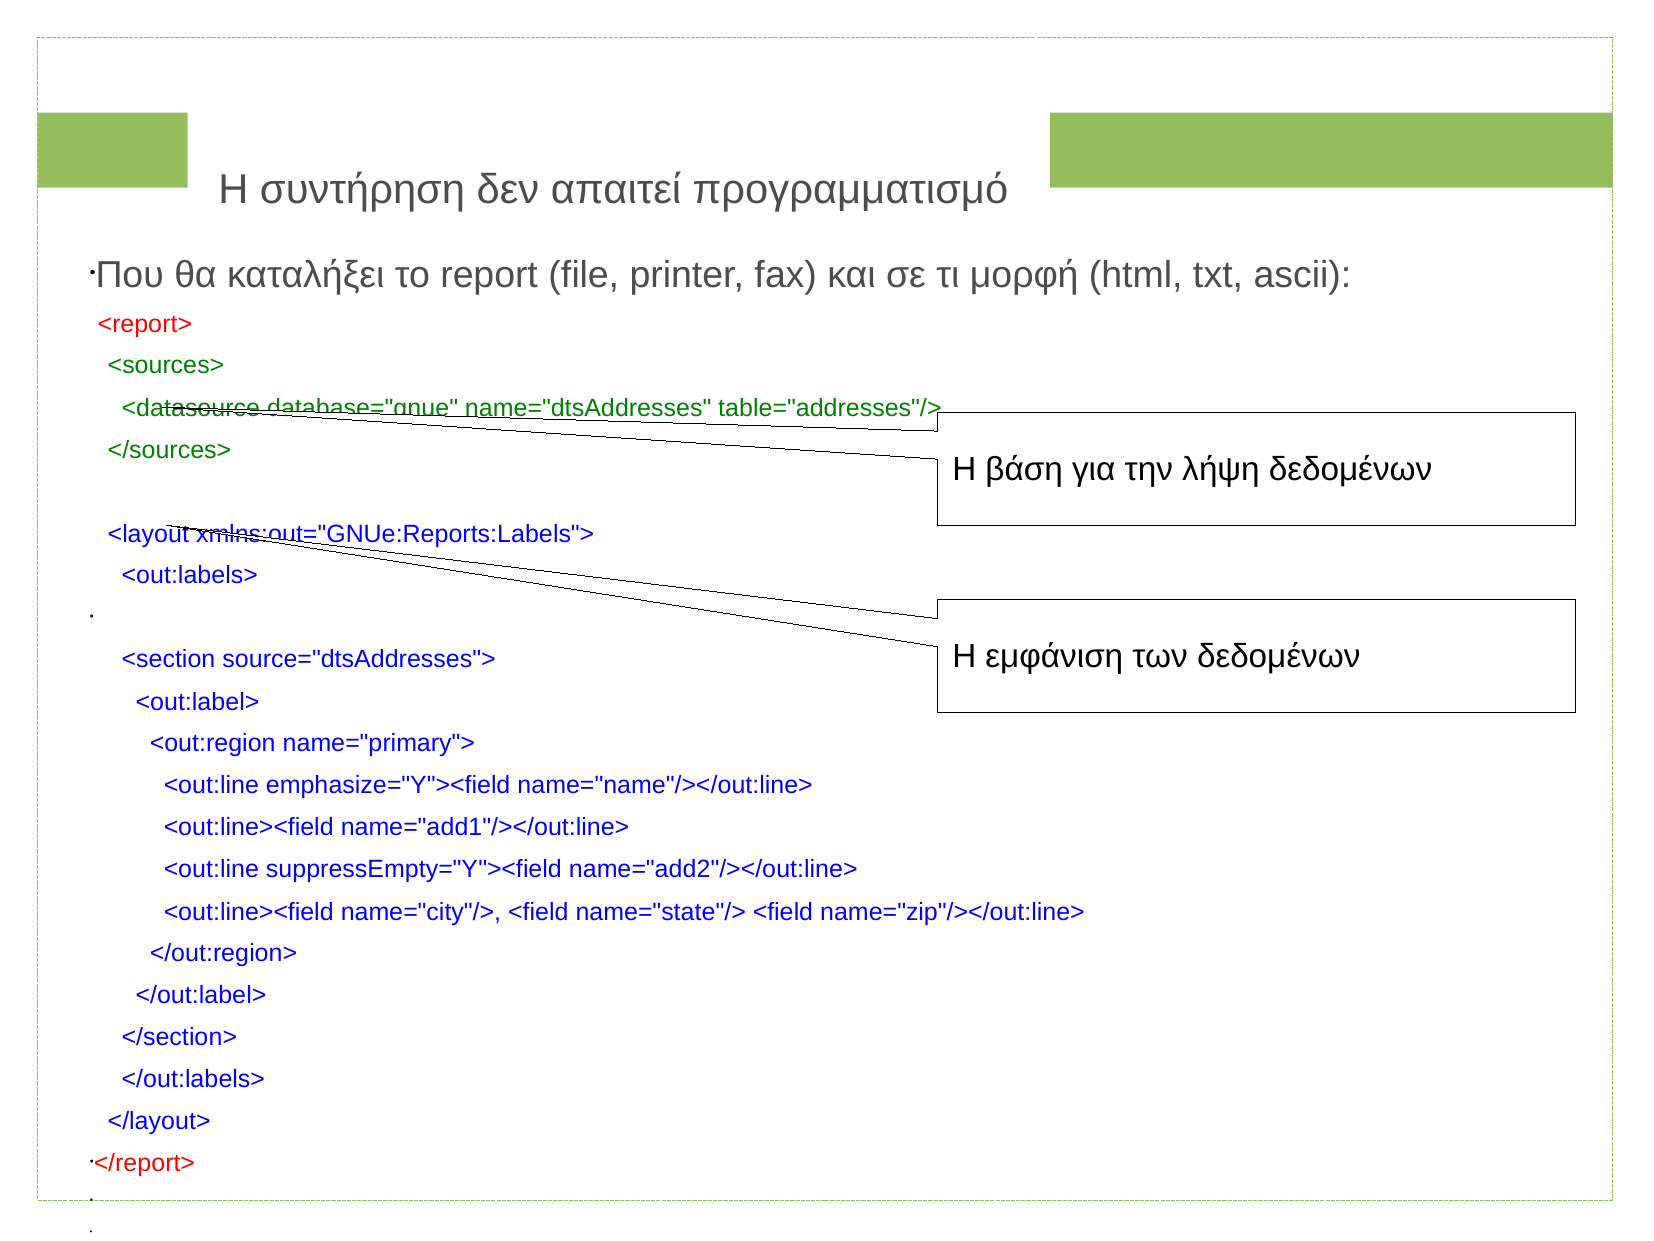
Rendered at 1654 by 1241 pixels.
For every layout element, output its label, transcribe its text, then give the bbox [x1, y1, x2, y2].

text_box [1050, 112, 1613, 188]
text_box [37, 112, 188, 188]
text_box Η βάση για την λήψη δεδομένων [162, 407, 1576, 526]
text_box Η εμφάνιση των δεδομένων [166, 525, 1576, 713]
text_box Που θα καταλήξει το report (file, printer, fax) και σε τι μορφή (html, txt, ascii): <report> <sources> <datasource database="gnue" name="dtsAddresses" table="addresses"/> </sources> <layout xmlns:out="GNUe:Reports:Labels"> <out:labels> <section source="dtsAddresses"> <out:label> <out:region name="primary"> <out:line emphasize="Y"><field name="name"/></out:line> <out:line><field name="add1"/></out:line> <out:line suppressEmpty="Y"><field name="add2"/></out:line> <out:line><field name="city"/>, <field name="state"/> <field name="zip"/></out:line> </out:region> </out:label> </section> </out:labels> </layout> </report> [75, 225, 1576, 1201]
text_box Η συντήρηση δεν απαιτεί προγραμματισμό [203, 134, 1024, 197]
